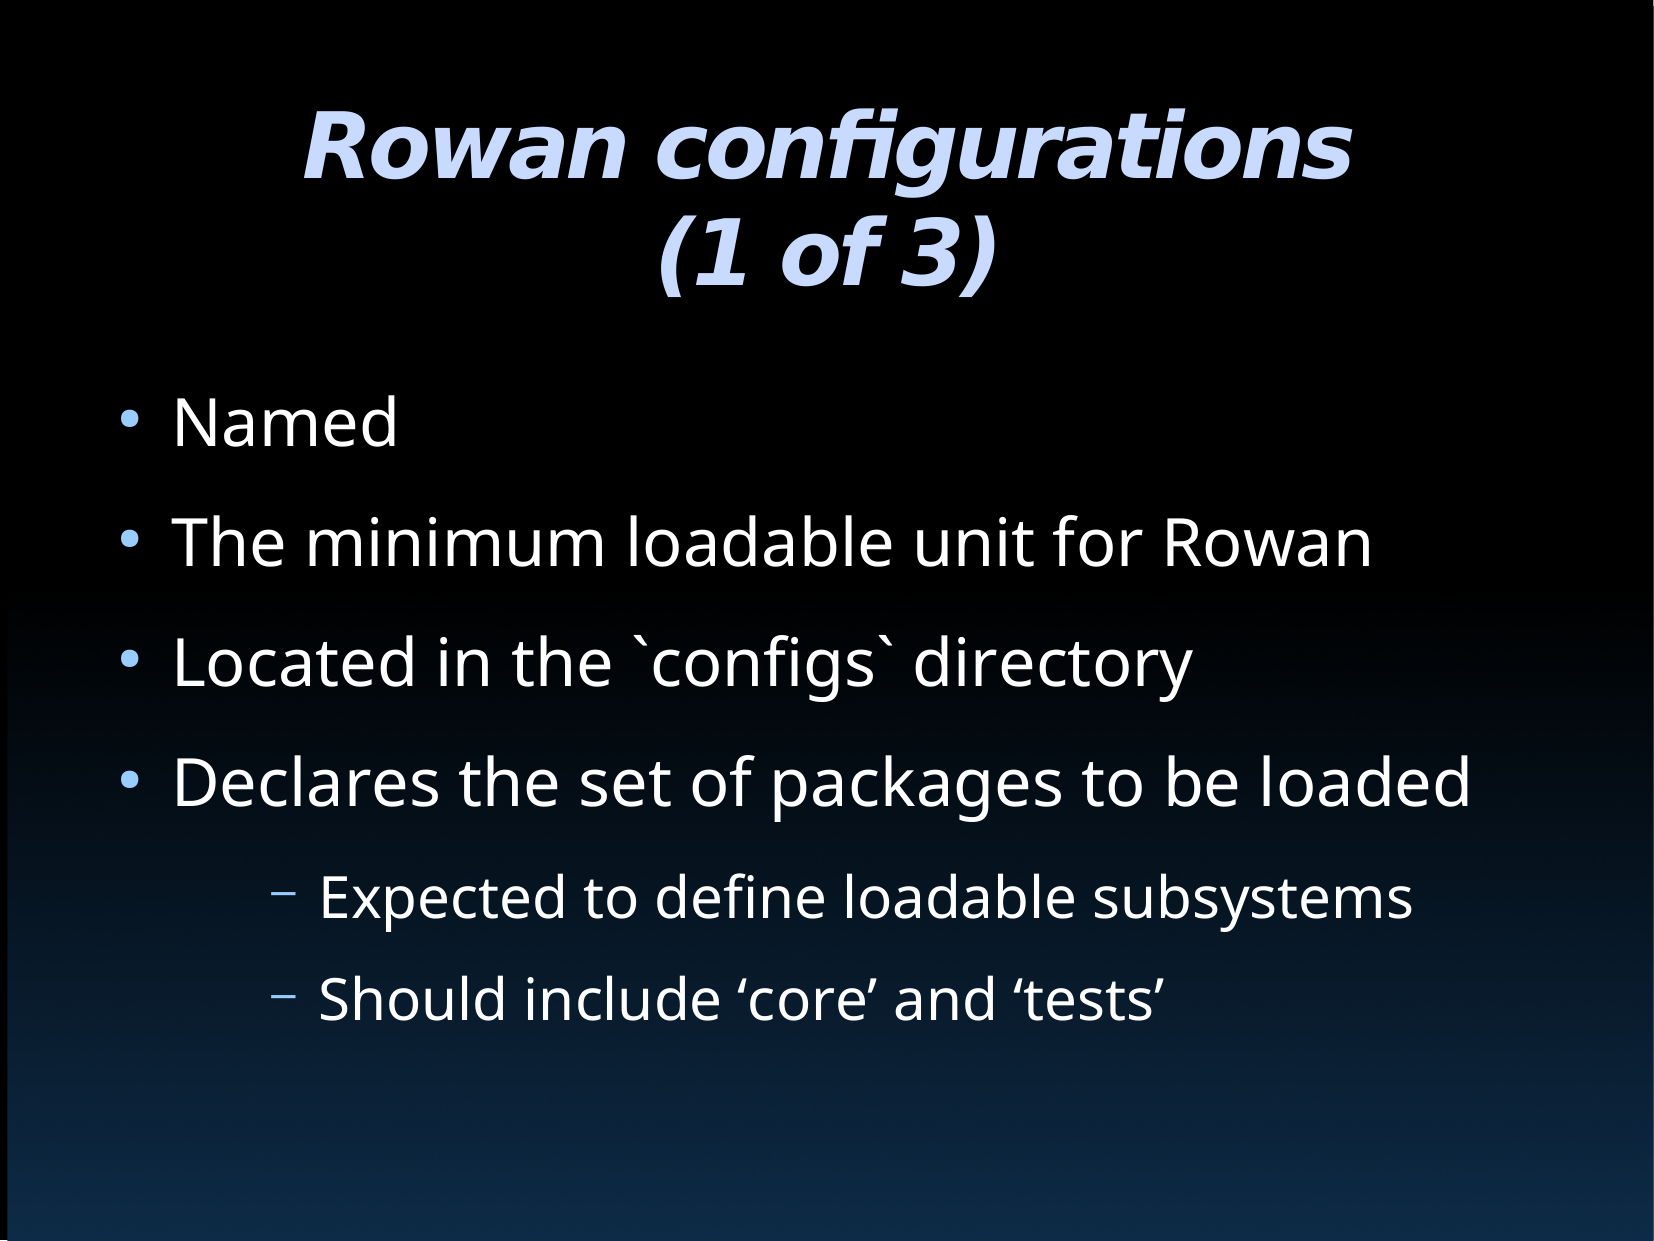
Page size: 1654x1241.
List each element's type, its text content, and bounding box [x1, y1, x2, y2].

picture [7, 6, 1654, 1241]
list Named The minimum loadable unit for Rowan Located in the `configs` directory Declares the set of packages to be loaded Expected to define loadable subsystems Should include ‘core’ and ‘tests’ [82, 374, 1571, 1143]
title Rowan configurations (1 of 3) [82, 93, 1576, 308]
